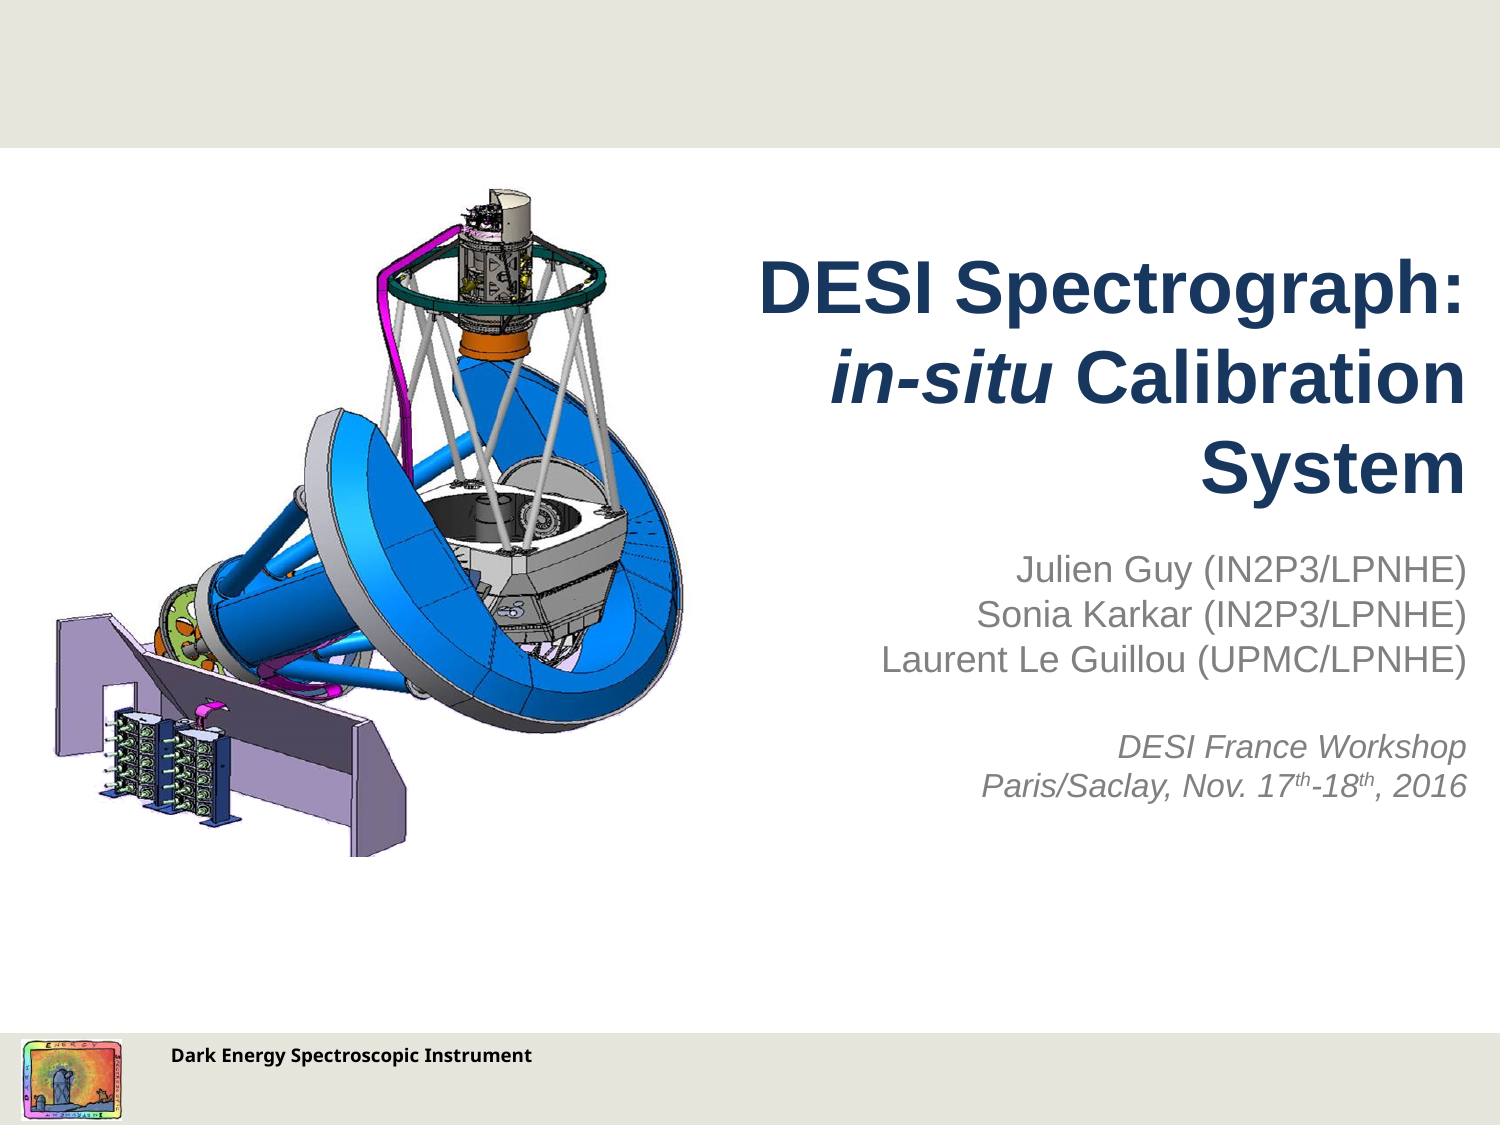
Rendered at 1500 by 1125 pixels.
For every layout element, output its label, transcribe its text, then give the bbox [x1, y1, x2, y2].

picture [0, 1033, 1500, 1125]
title DESI Spectrograph: in-situ Calibration System [733, 196, 1483, 551]
picture [26, 170, 733, 857]
list Julien Guy (IN2P3/LPNHE) Sonia Karkar (IN2P3/LPNHE) Laurent Le Guillou (UPMC/LPNHE) DESI France Workshop Paris/Saclay, Nov. 17th-18th, 2016 [782, 537, 1483, 906]
picture [0, 0, 1500, 148]
